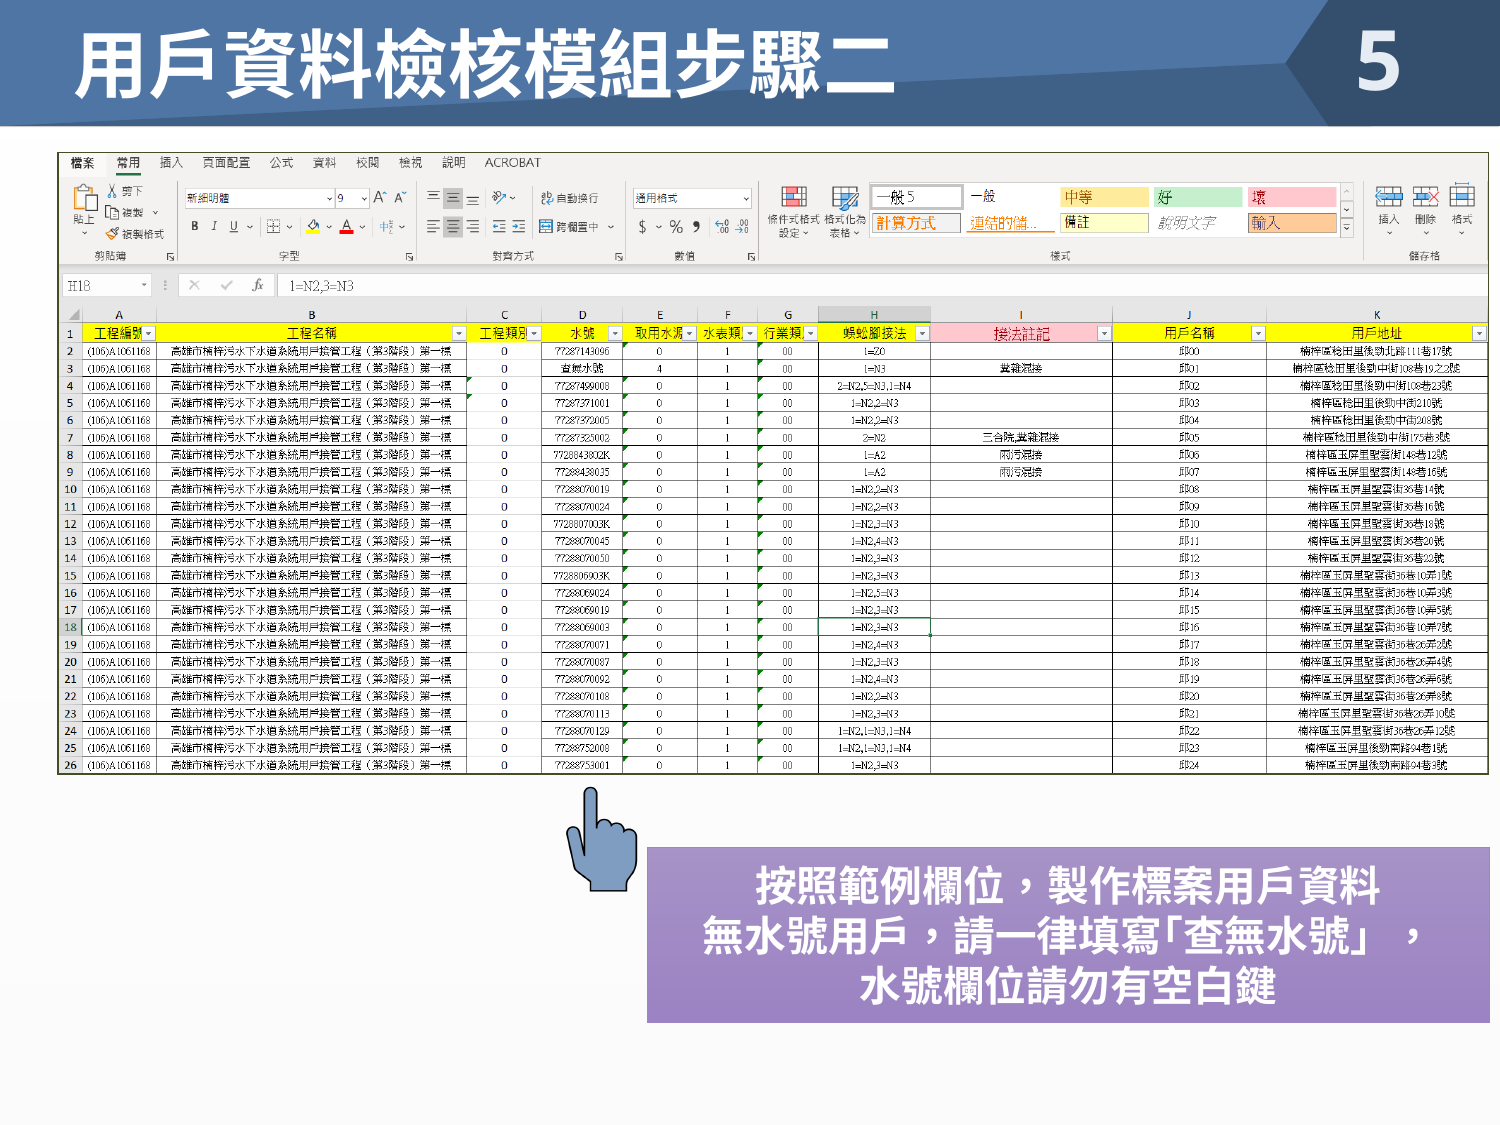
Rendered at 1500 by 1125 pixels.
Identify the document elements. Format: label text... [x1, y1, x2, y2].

text_box 按照範例欄位，製作標案用戶資料 無水號用戶，請一律填寫｢查無水號」， 水號欄位請勿有空白鍵 [647, 848, 1489, 1023]
picture [58, 153, 1488, 774]
text_box 5 [1340, 0, 1500, 116]
picture [542, 780, 661, 898]
text_box 用戶資料檢核模組步驟二 [58, 9, 1278, 116]
